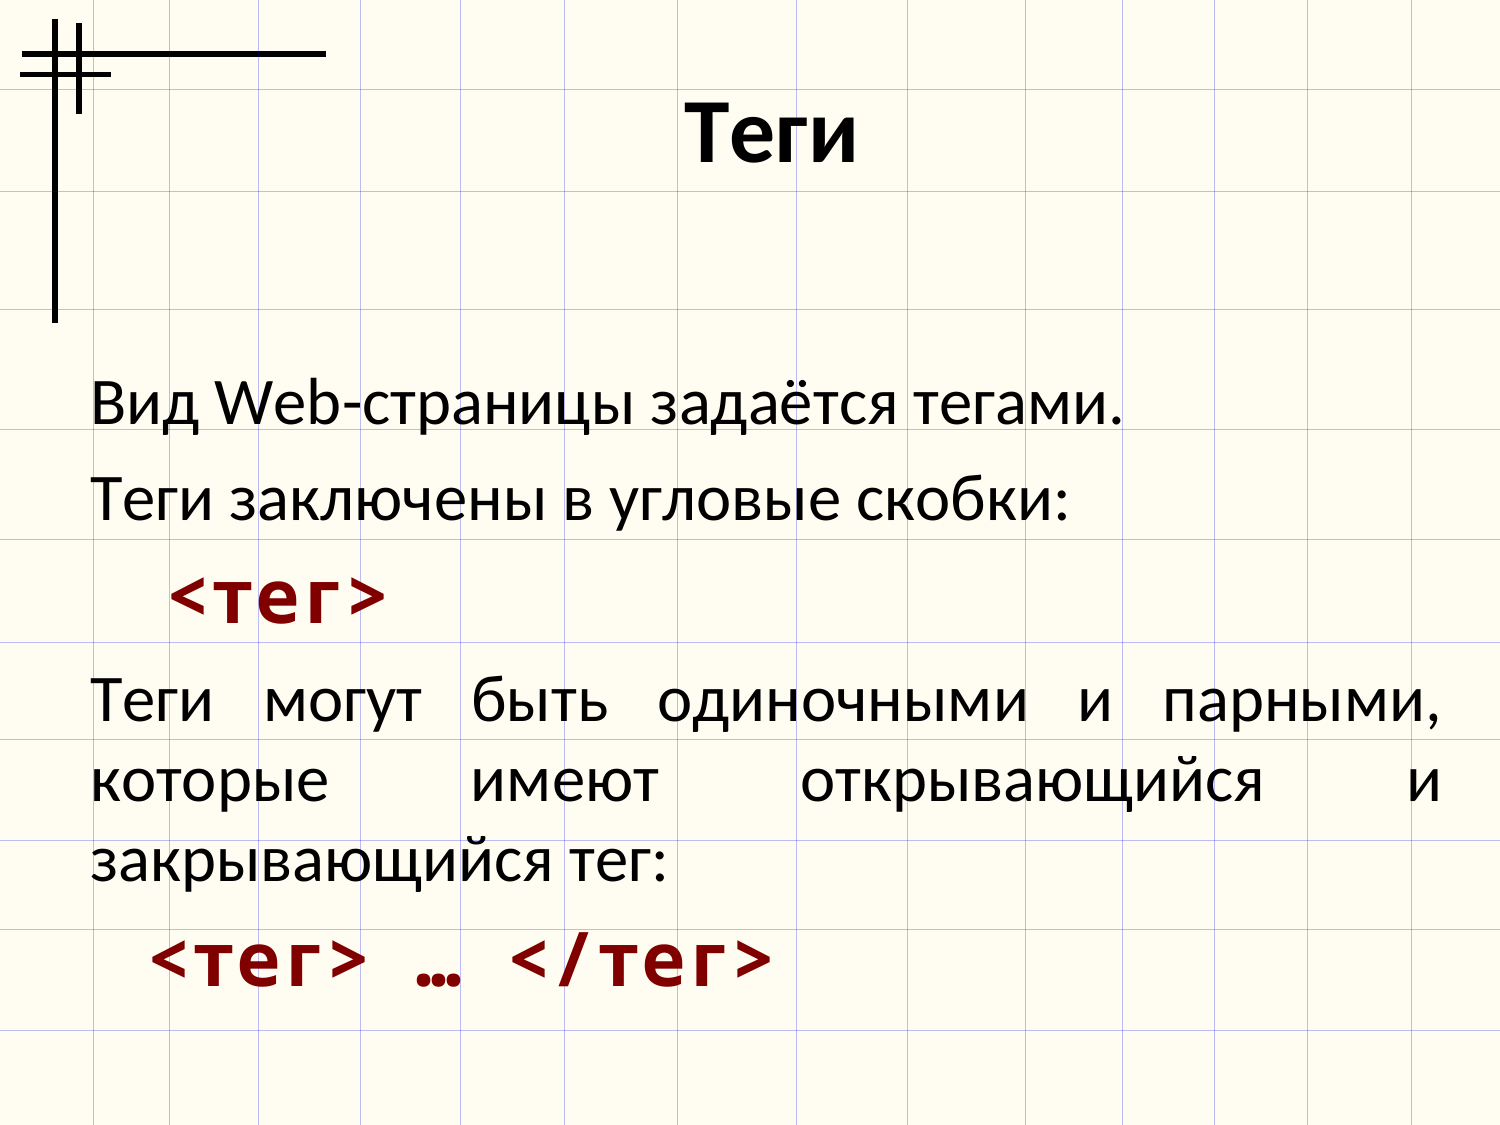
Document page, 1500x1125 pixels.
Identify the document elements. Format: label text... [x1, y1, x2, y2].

title Теги [75, 63, 1426, 189]
list Вид Web-страницы задаётся тегами. Теги заключены в угловые скобки: <тег> Теги могут быть одиночными и парными, которые имеют открывающийся и закрывающийся тег: <тег> … </тег> [74, 350, 1459, 1012]
